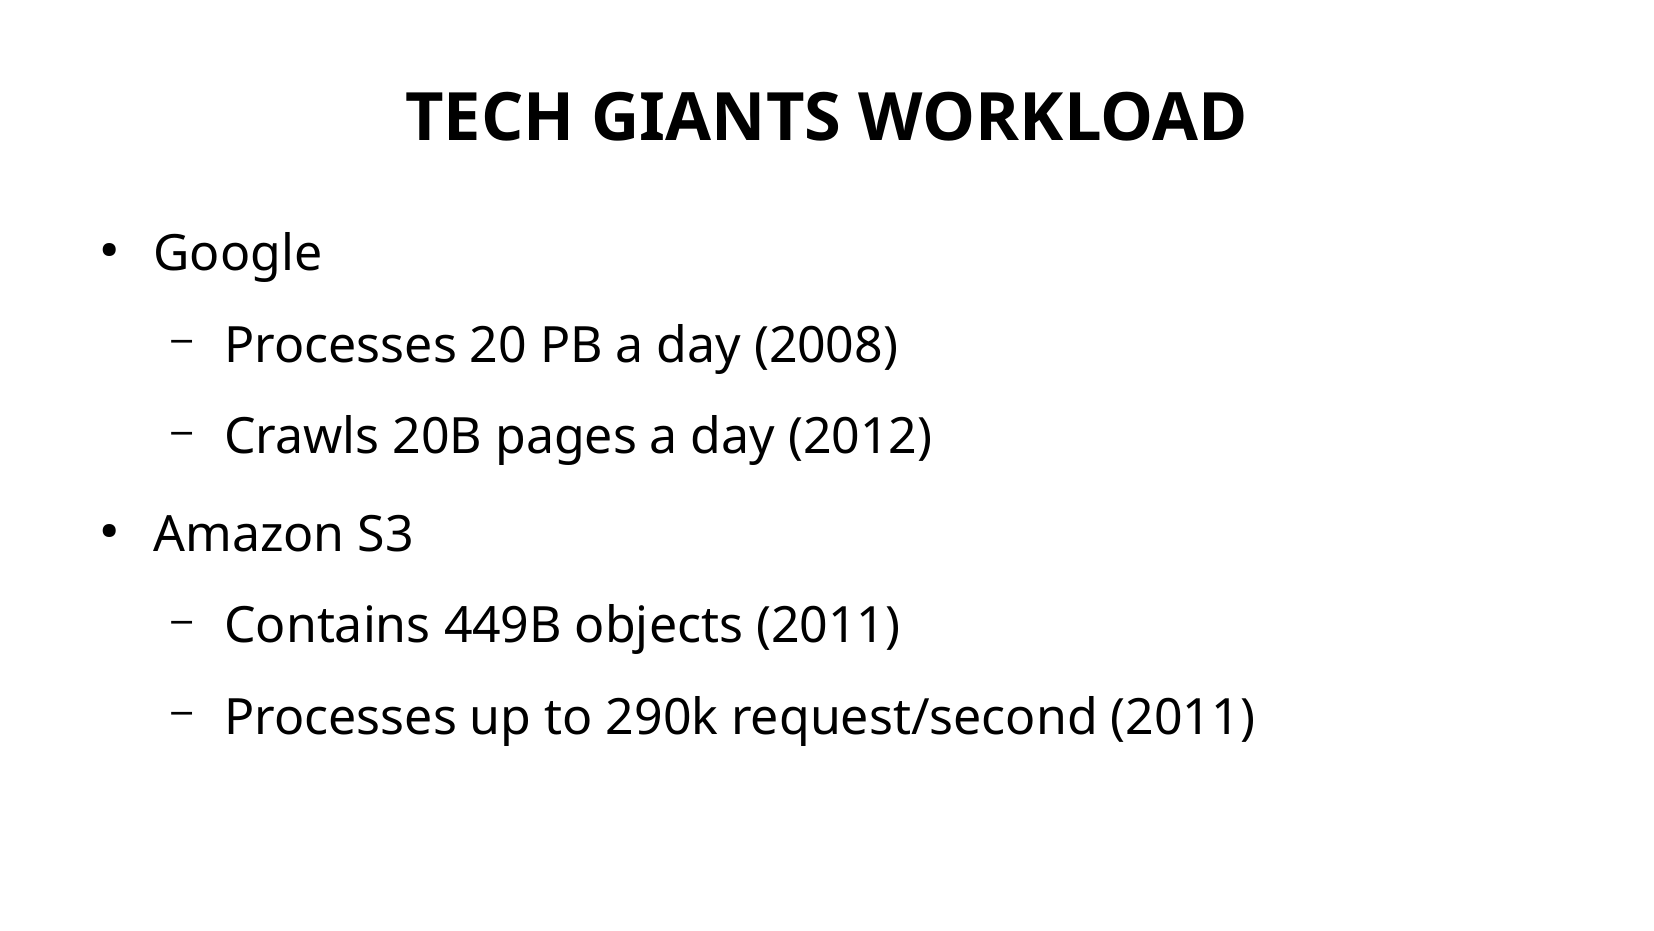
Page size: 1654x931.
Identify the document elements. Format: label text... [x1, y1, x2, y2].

title TECH GIANTS WORKLOAD [82, 36, 1571, 193]
list Google Processes 20 PB a day (2008) Crawls 20B pages a day (2012) Amazon S3 Contains 449B objects (2011) Processes up to 290k request/second (2011) [82, 217, 1571, 757]
